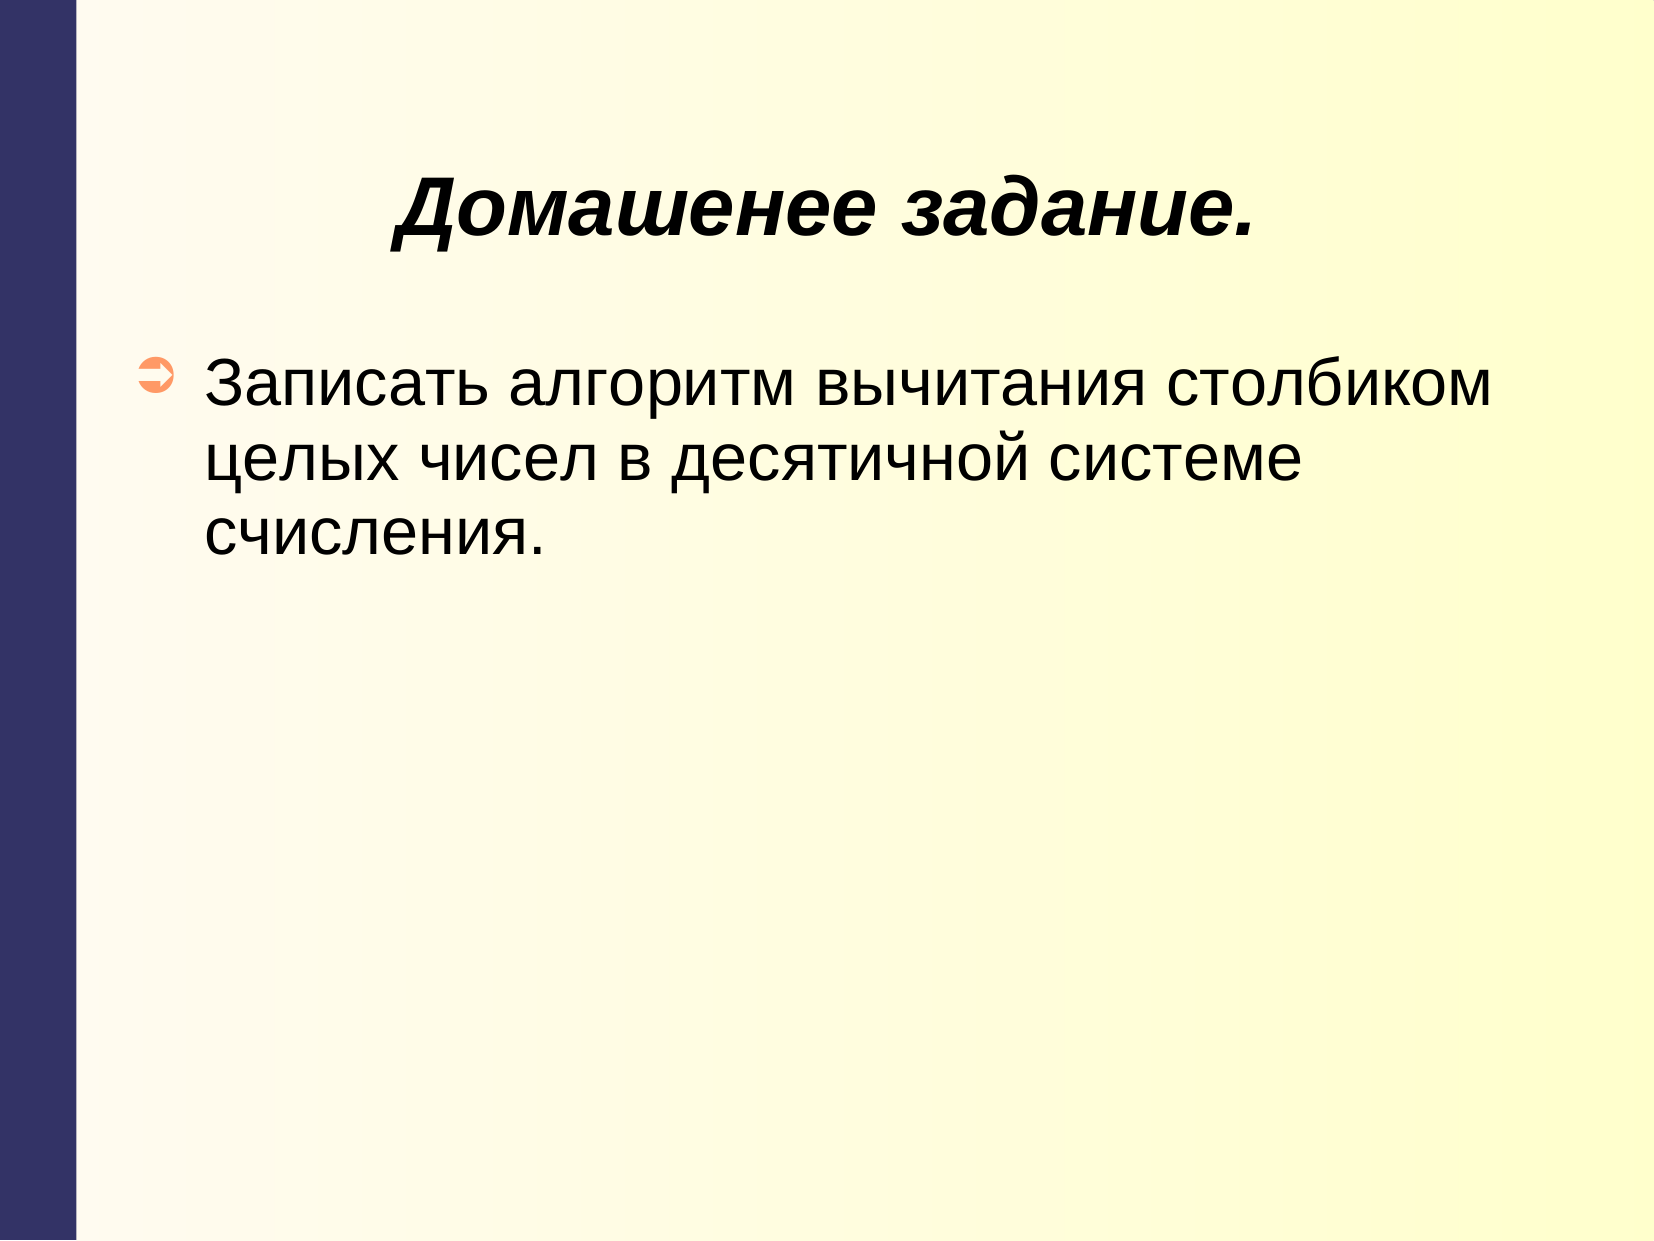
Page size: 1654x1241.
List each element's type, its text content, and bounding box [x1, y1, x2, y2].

list Записать алгоритм вычитания столбиком целых чисел в десятичной системе счисления. [121, 344, 1534, 1127]
title Домашенее задание. [121, 102, 1534, 310]
